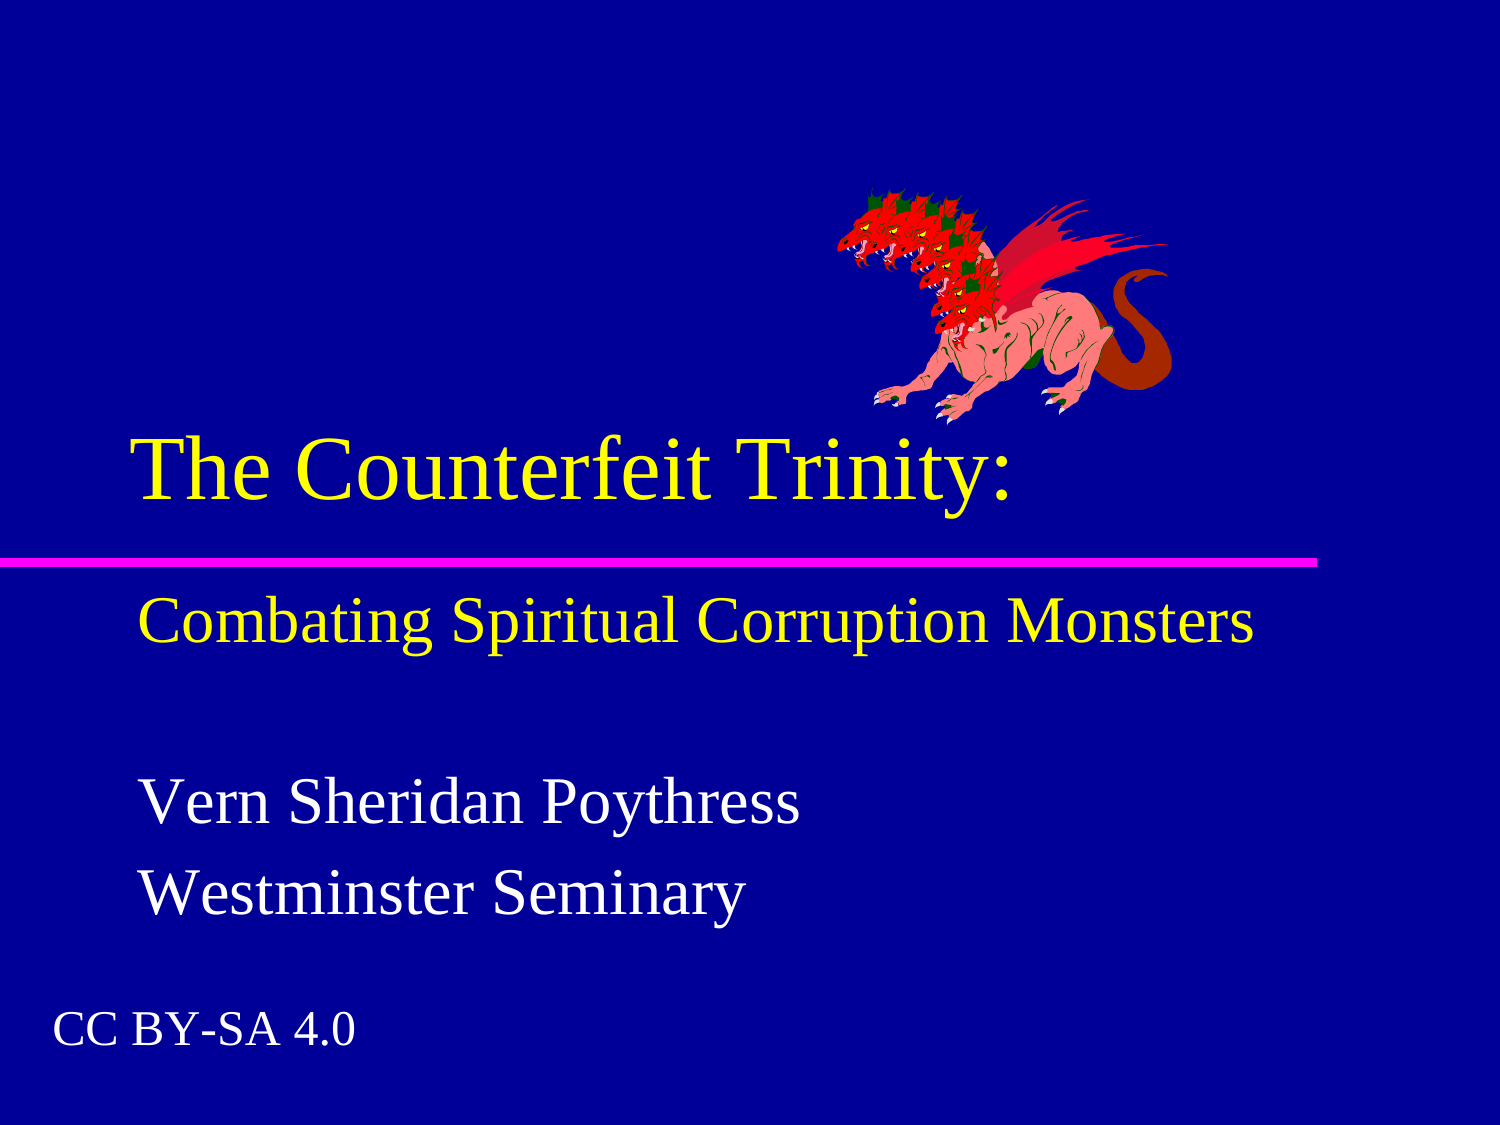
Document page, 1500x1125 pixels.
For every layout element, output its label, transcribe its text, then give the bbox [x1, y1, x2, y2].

text_box CC BY-SA 4.0 [37, 993, 469, 1064]
title The Counterfeit Trinity: [114, 374, 1457, 563]
subtitle Combating Spiritual Corruption Monsters Vern Sheridan Poythress Westminster Seminary [122, 574, 1360, 1063]
text_box [837, 187, 1172, 426]
